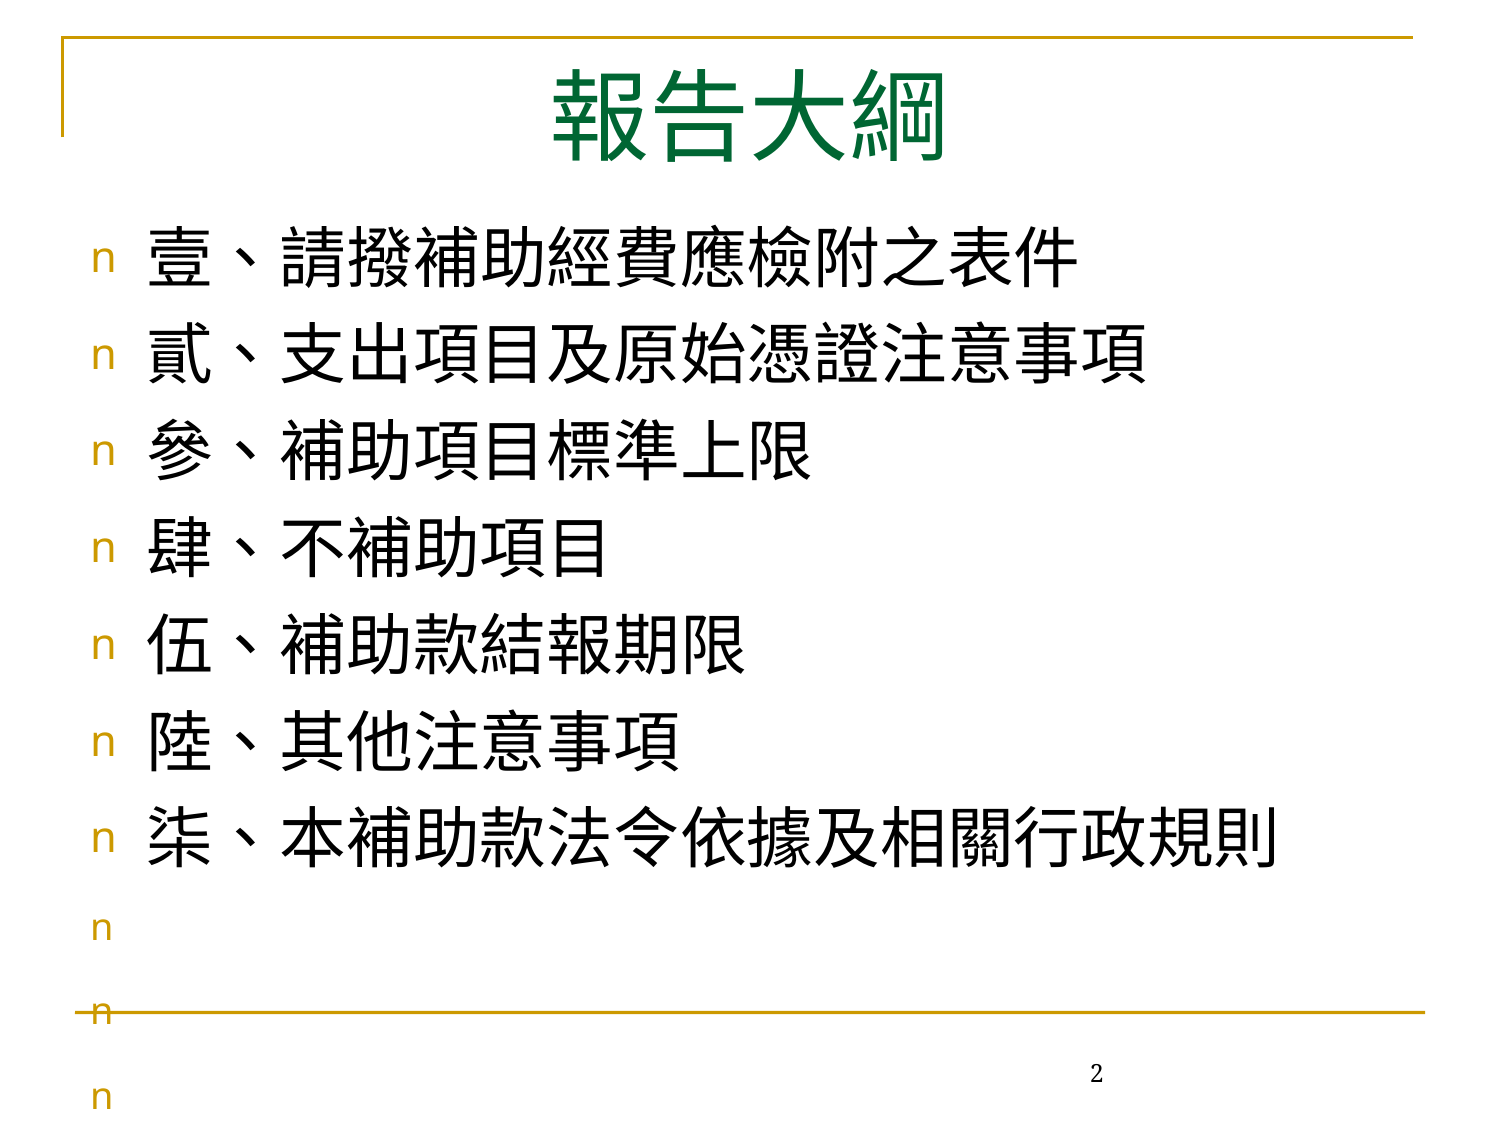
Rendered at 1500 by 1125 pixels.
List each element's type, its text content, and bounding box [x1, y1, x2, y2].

list 壹、請撥補助經費應檢附之表件 貳、支出項目及原始憑證注意事項 參、補助項目標準上限 肆、不補助項目 伍、補助款結報期限 陸、其他注意事項 柒、本補助款法令依據及相關行政規則 [75, 208, 1426, 1006]
title 報告大綱 [75, 45, 1426, 161]
text_box [1074, 1024, 1426, 1100]
